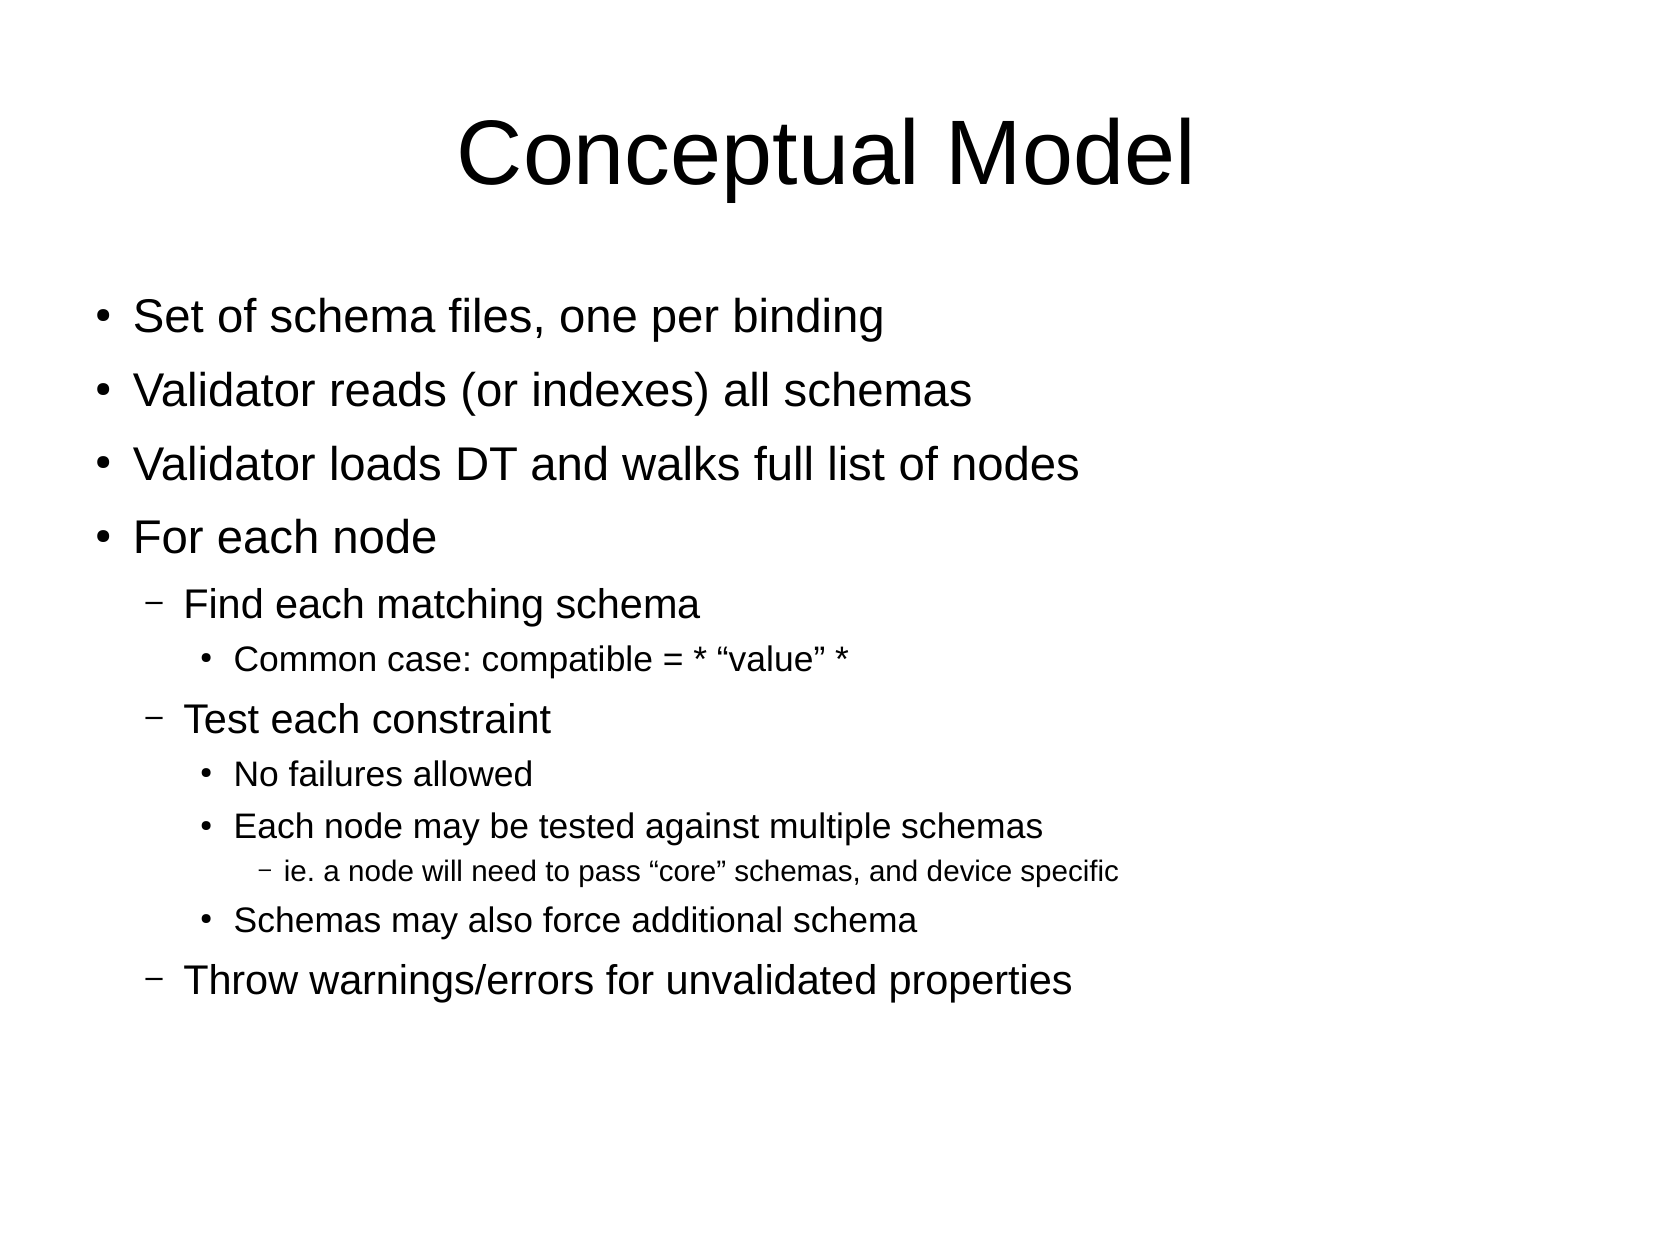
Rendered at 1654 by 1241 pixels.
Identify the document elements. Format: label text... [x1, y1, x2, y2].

list Set of schema files, one per binding Validator reads (or indexes) all schemas Validator loads DT and walks full list of nodes For each node Find each matching schema Common case: compatible = * “value” * Test each constraint No failures allowed Each node may be tested against multiple schemas ie. a node will need to pass “core” schemas, and device specific Schemas may also force additional schema Throw warnings/errors for unvalidated properties [82, 290, 1571, 1010]
title Conceptual Model [82, 49, 1571, 257]
